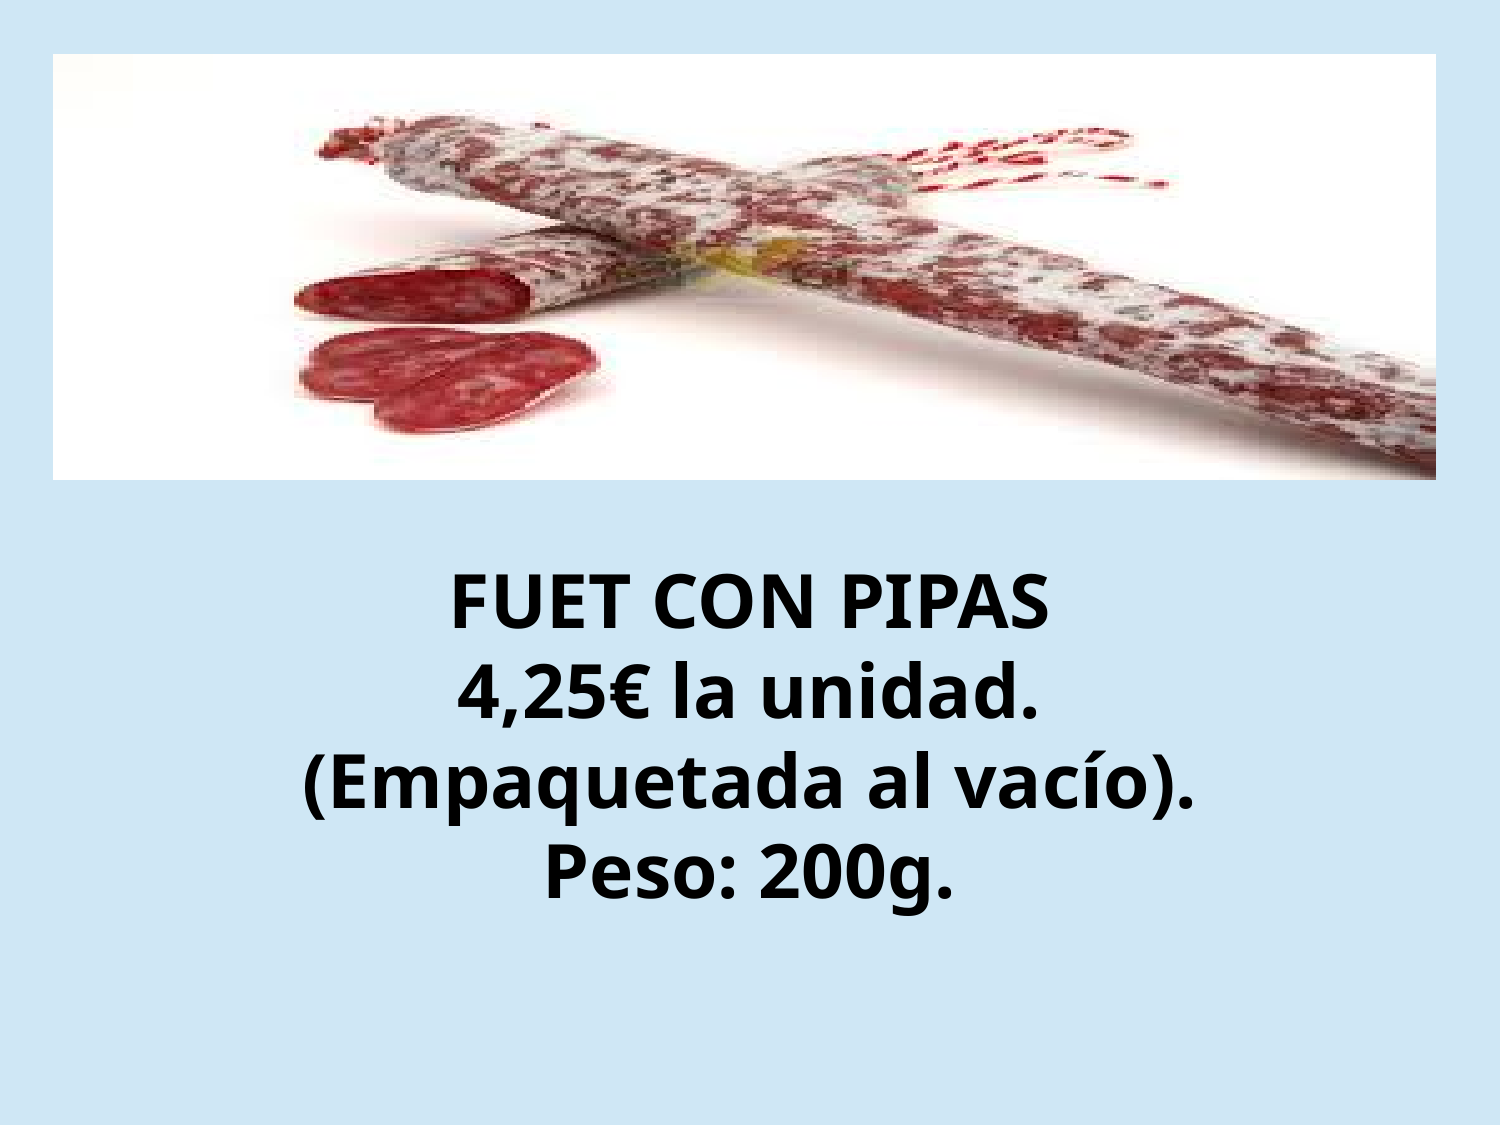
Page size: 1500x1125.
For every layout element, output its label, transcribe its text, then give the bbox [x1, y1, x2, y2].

subtitle FUET CON PIPAS 4,25€ la unidad. (Empaquetada al vacío). Peso: 200g. [225, 546, 1275, 917]
picture [53, 54, 1436, 480]
